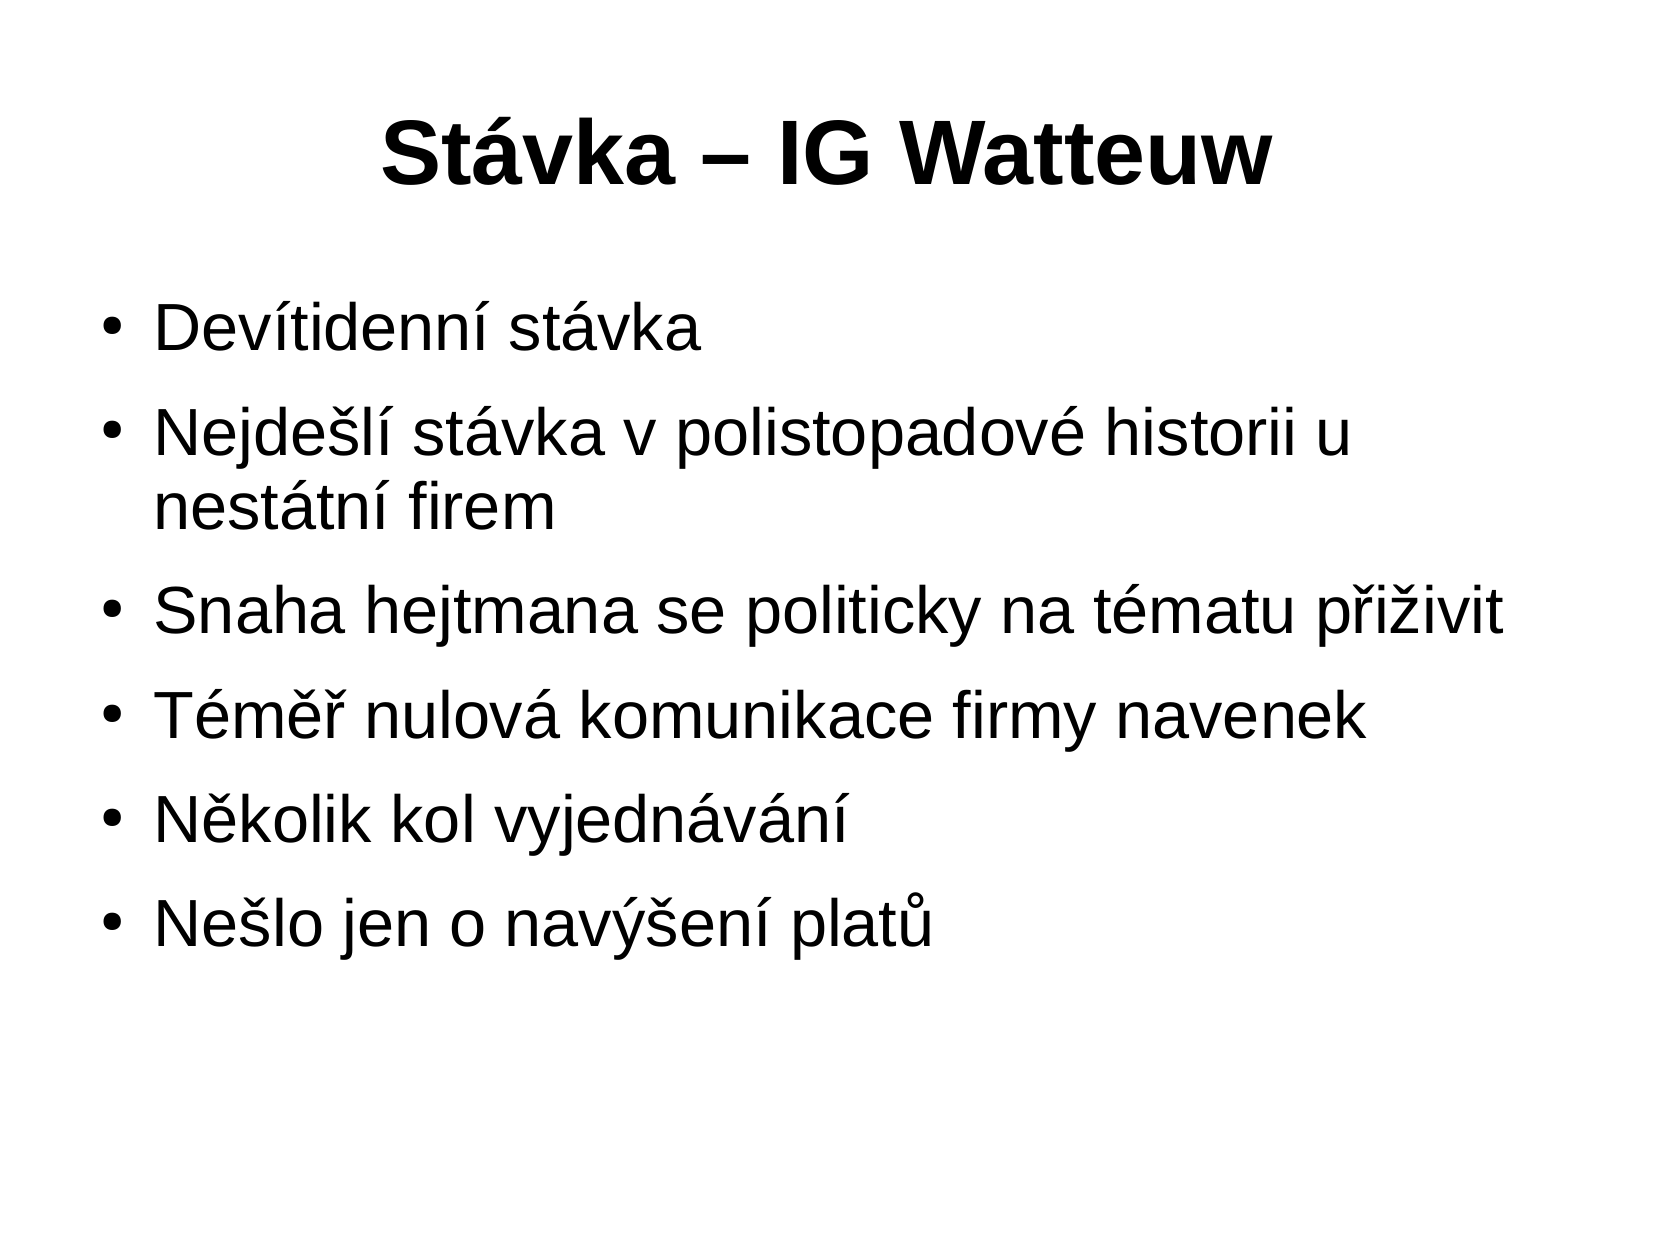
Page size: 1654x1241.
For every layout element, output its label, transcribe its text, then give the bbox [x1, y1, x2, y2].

title Stávka – IG Watteuw [82, 49, 1571, 257]
list Devítidenní stávka Nejdešlí stávka v polistopadové historii u nestátní firem Snaha hejtmana se politicky na tématu přiživit Téměř nulová komunikace firmy navenek Několik kol vyjednávání Nešlo jen o navýšení platů [82, 290, 1571, 1109]
